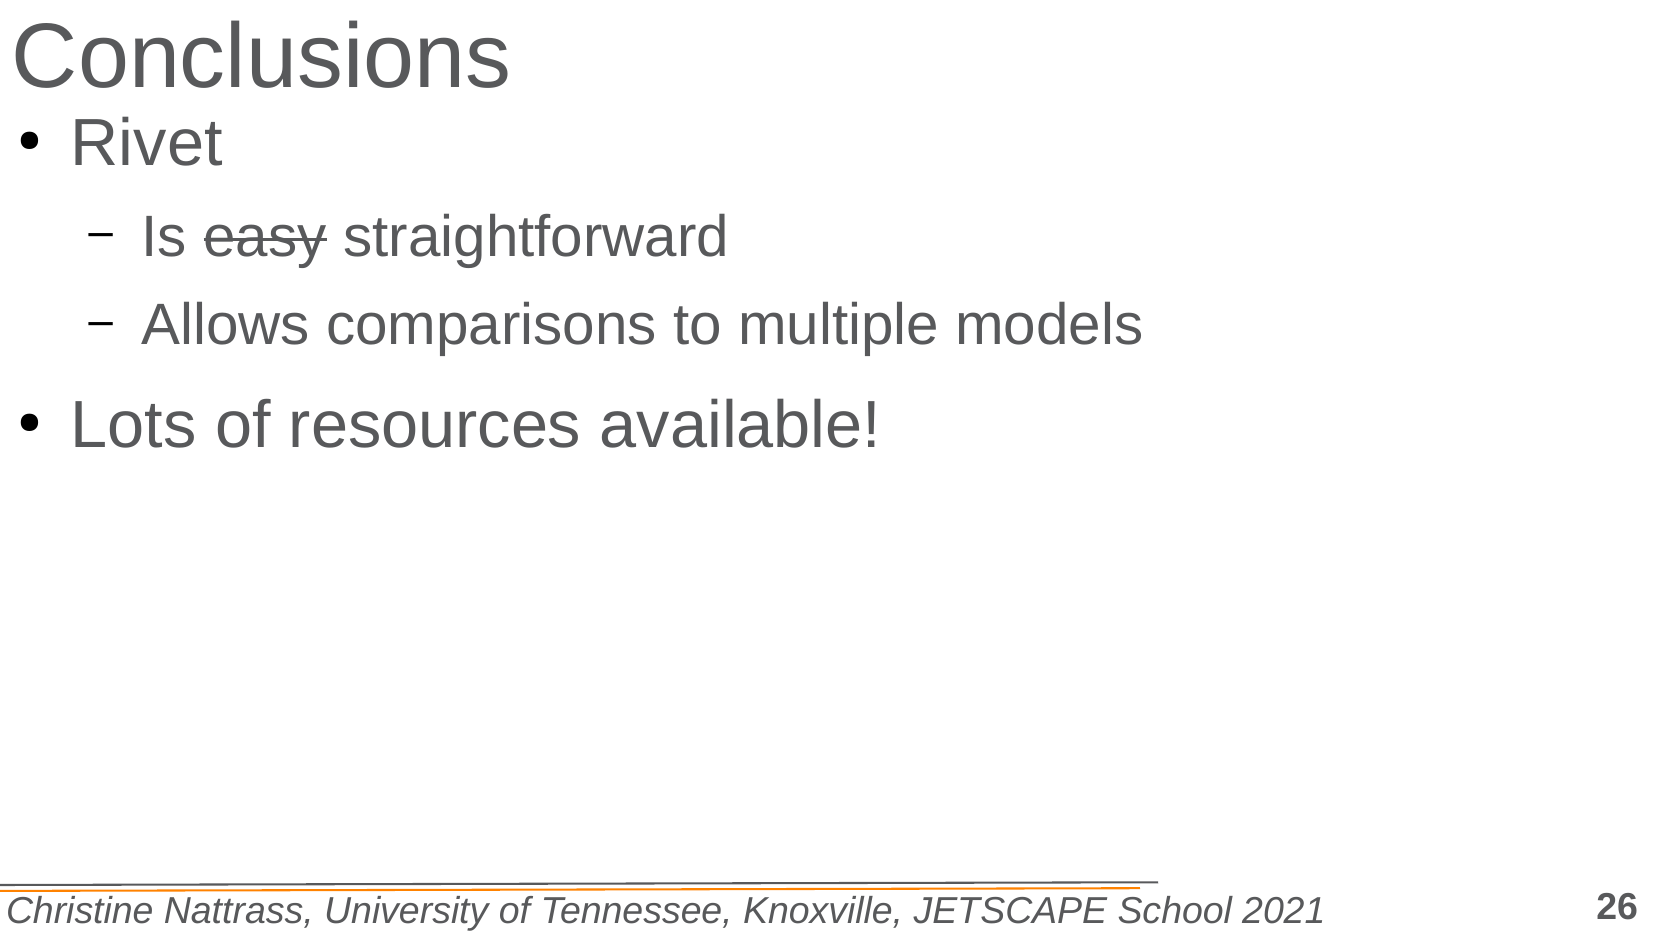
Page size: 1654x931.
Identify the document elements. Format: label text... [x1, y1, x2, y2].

title Conclusions [11, 3, 1636, 105]
list Rivet Is easy straightforward Allows comparisons to multiple models Lots of resources available! [0, 105, 1636, 883]
